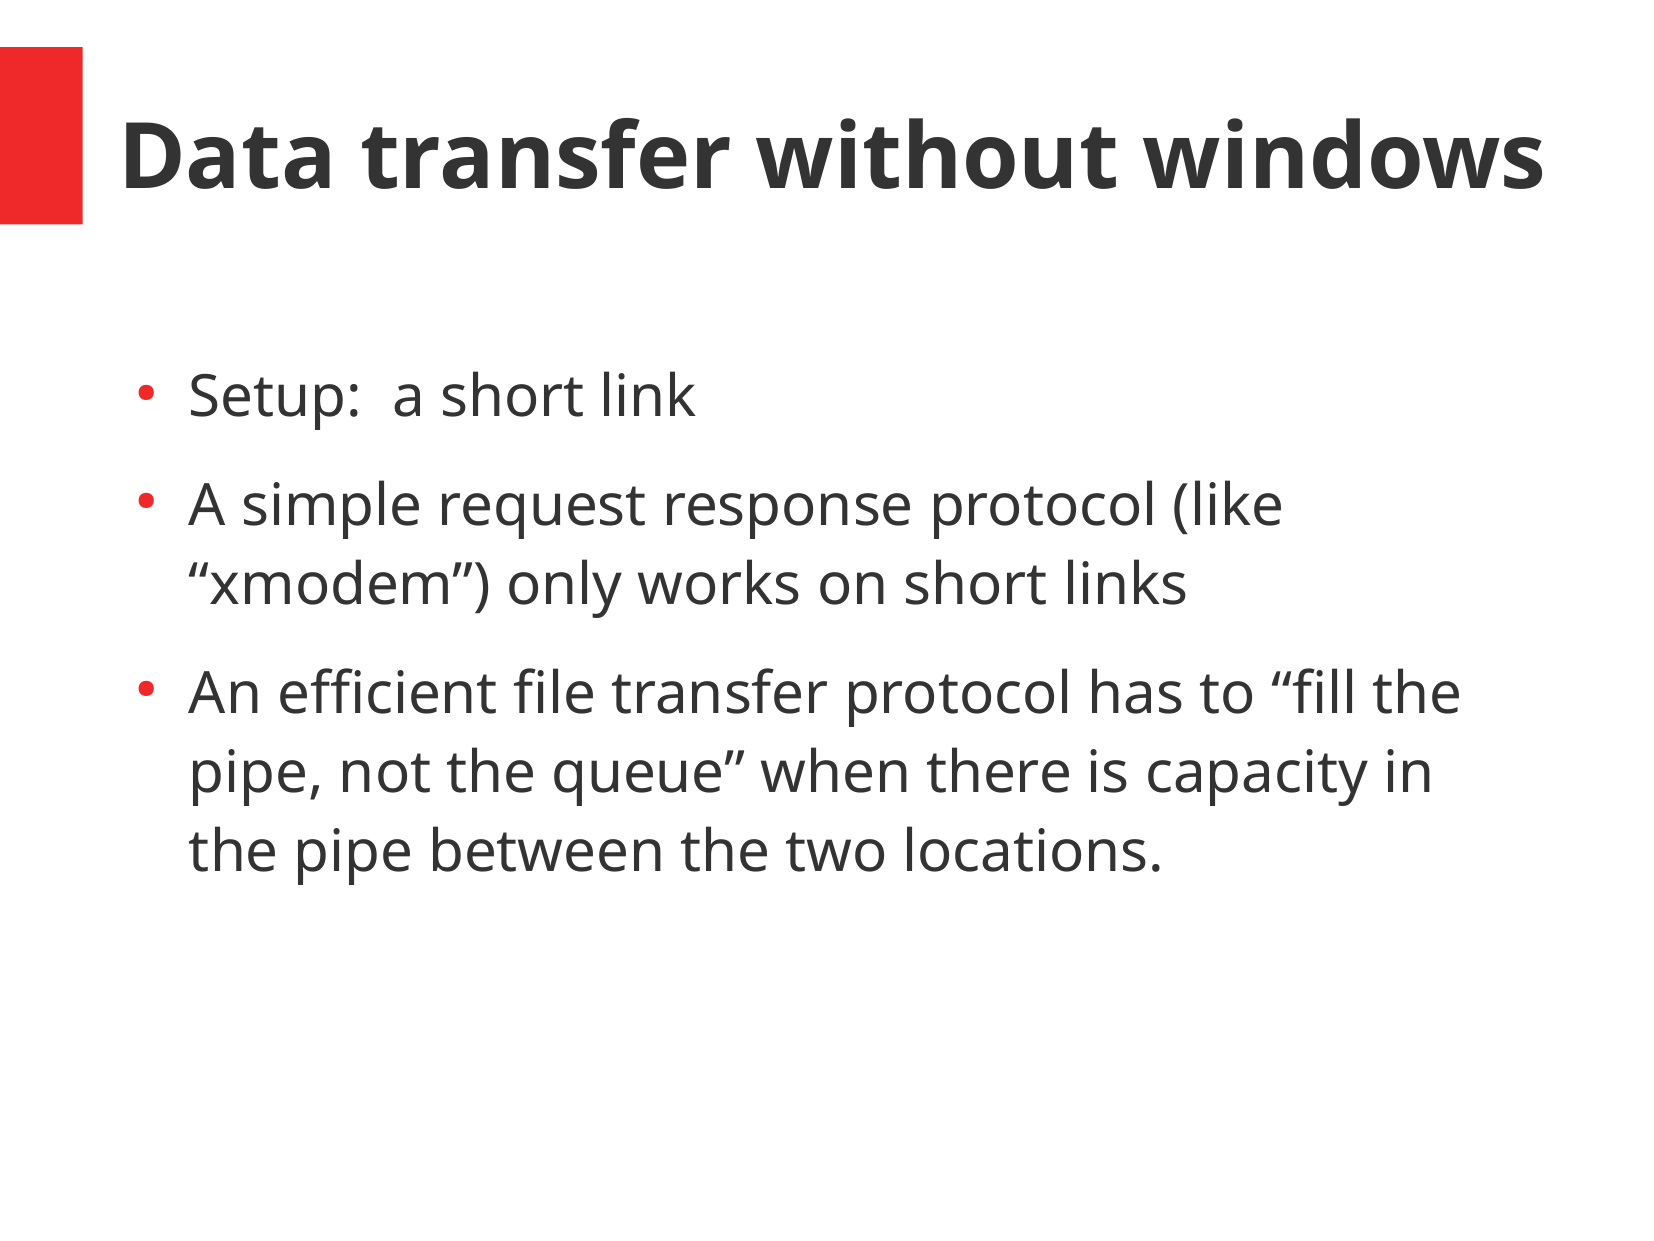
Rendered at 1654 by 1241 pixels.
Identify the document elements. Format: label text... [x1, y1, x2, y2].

title Data transfer without windows [118, 49, 1571, 257]
list Setup: a short link A simple request response protocol (like “xmodem”) only works on short links An efficient file transfer protocol has to “fill the pipe, not the queue” when there is capacity in the pipe between the two locations. [118, 354, 1536, 1074]
